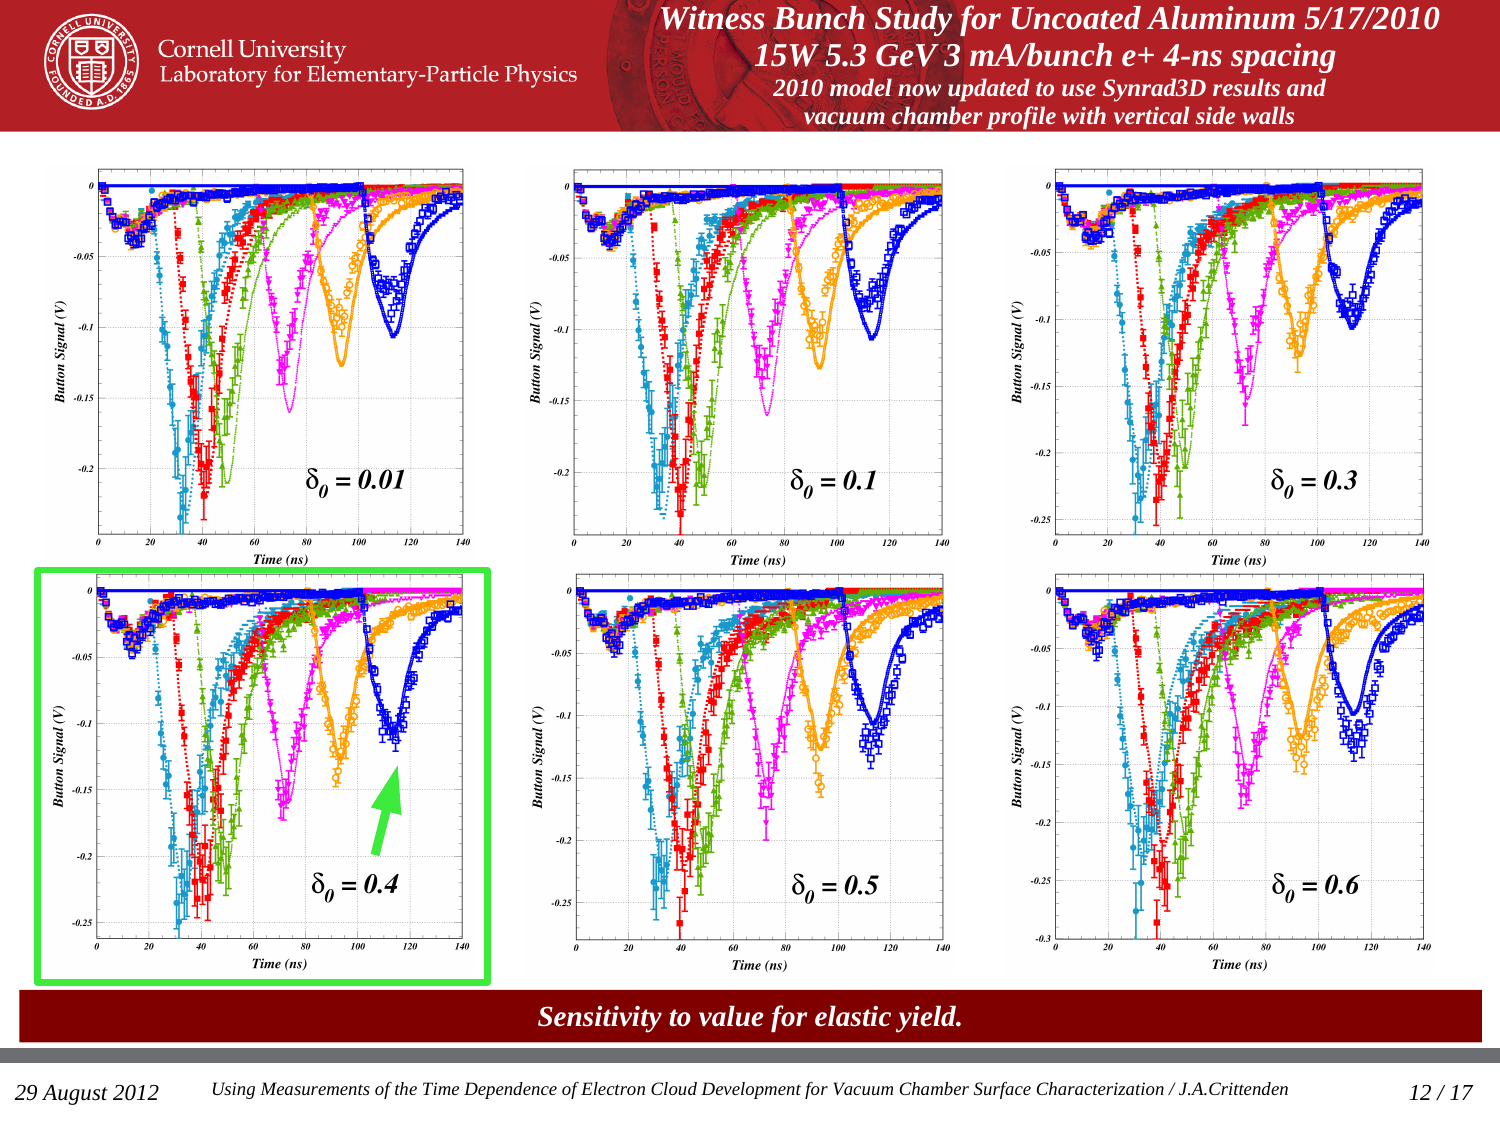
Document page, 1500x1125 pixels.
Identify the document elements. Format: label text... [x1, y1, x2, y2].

picture [525, 164, 954, 976]
picture [1005, 164, 1434, 976]
picture [45, 164, 474, 567]
picture [45, 573, 474, 976]
text_box Sensitivity to value for elastic yield. [19, 989, 1482, 1043]
text_box Witness Bunch Study for Uncoated Aluminum 5/17/2010 15W 5.3 GeV 3 mA/bunch e+ 4-ns spacing 2010 model now updated to use Synrad3D results and vacuum chamber profile with vertical side walls [600, 0, 1500, 136]
picture [0, 0, 600, 132]
